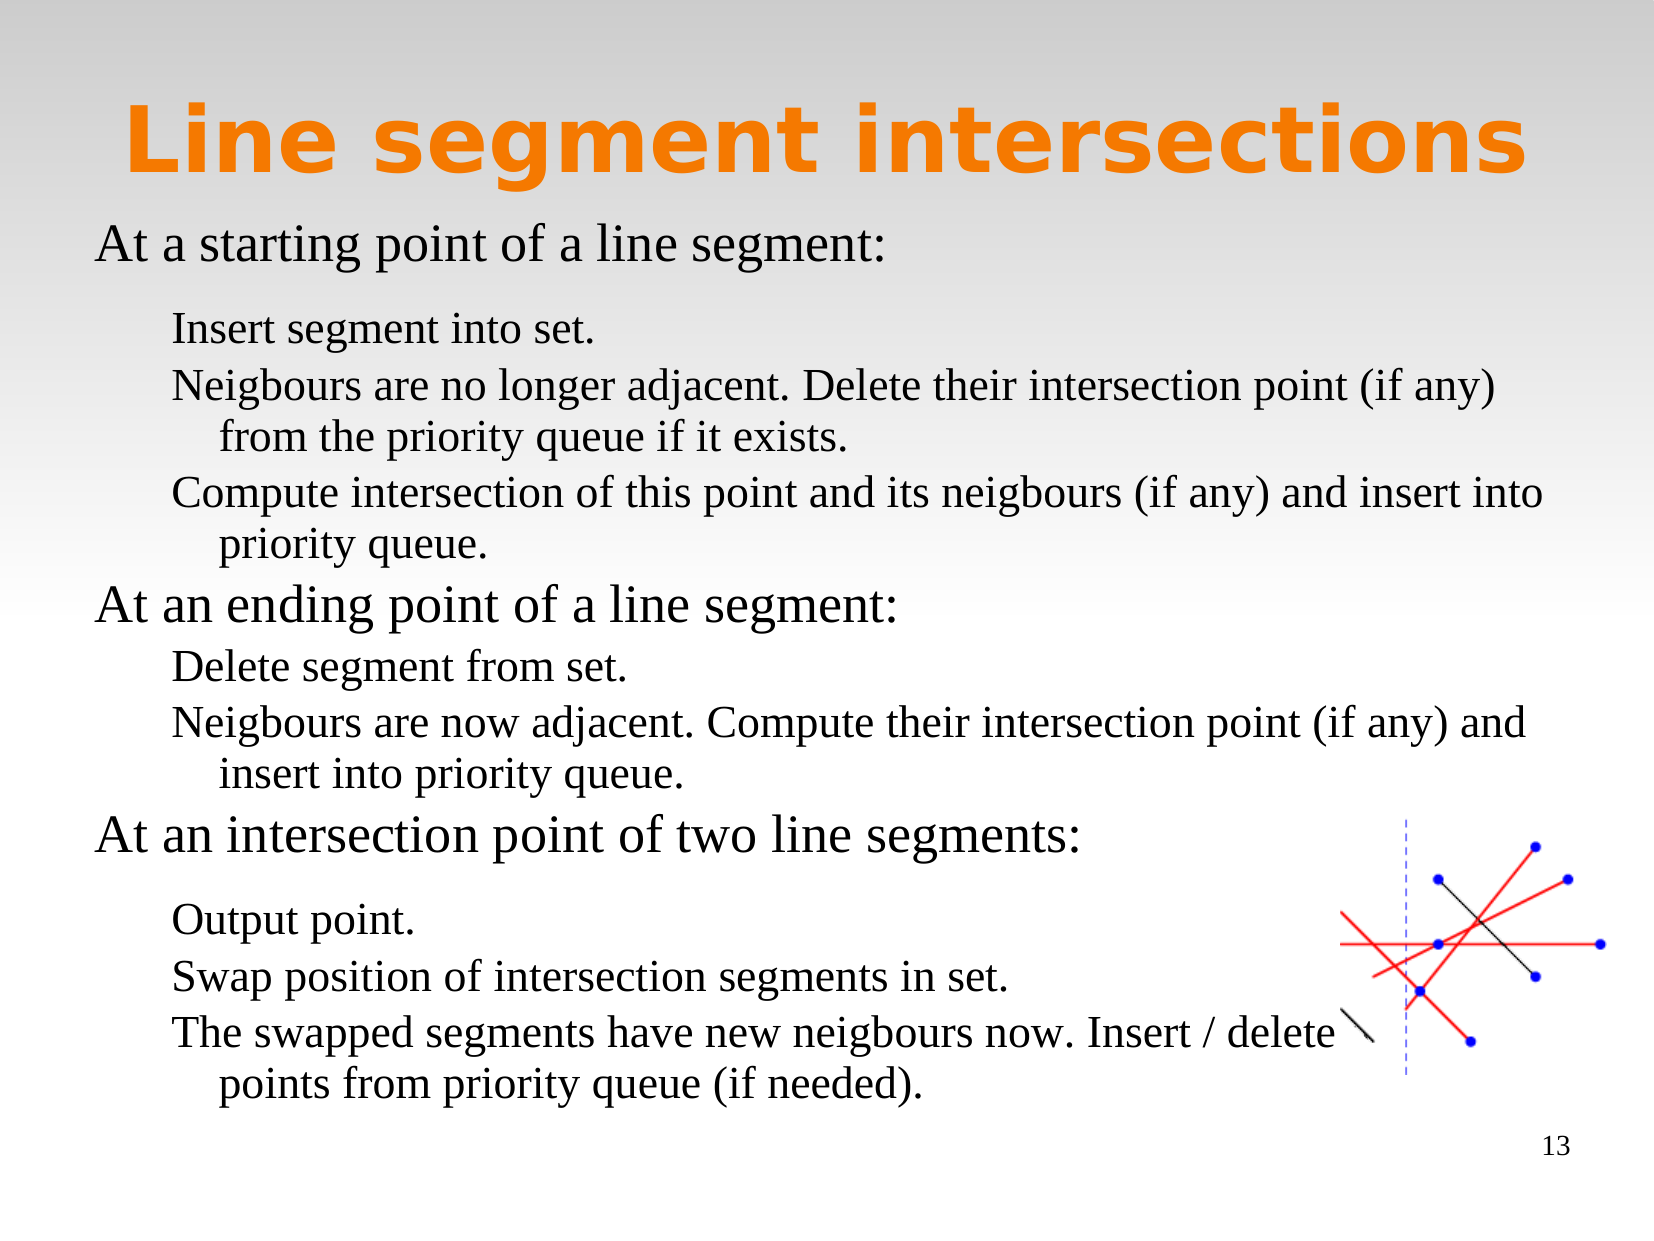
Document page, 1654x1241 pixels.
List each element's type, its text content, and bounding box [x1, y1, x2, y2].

list At a starting point of a line segment: Insert segment into set. Neigbours are no longer adjacent. Delete their intersection point (if any) from the priority queue if it exists. Compute intersection of this point and its neigbours (if any) and insert into priority queue. At an ending point of a line segment: Delete segment from set. Neigbours are now adjacent. Compute their intersection point (if any) and insert into priority queue. At an intersection point of two line segments: Output point. Swap position of intersection segments in set. The swapped segments have new neigbours now. Insert / delete intersecting points from priority queue (if needed). [76, 213, 1565, 1183]
picture [1340, 814, 1607, 1075]
title Line segment intersections [82, 37, 1571, 245]
